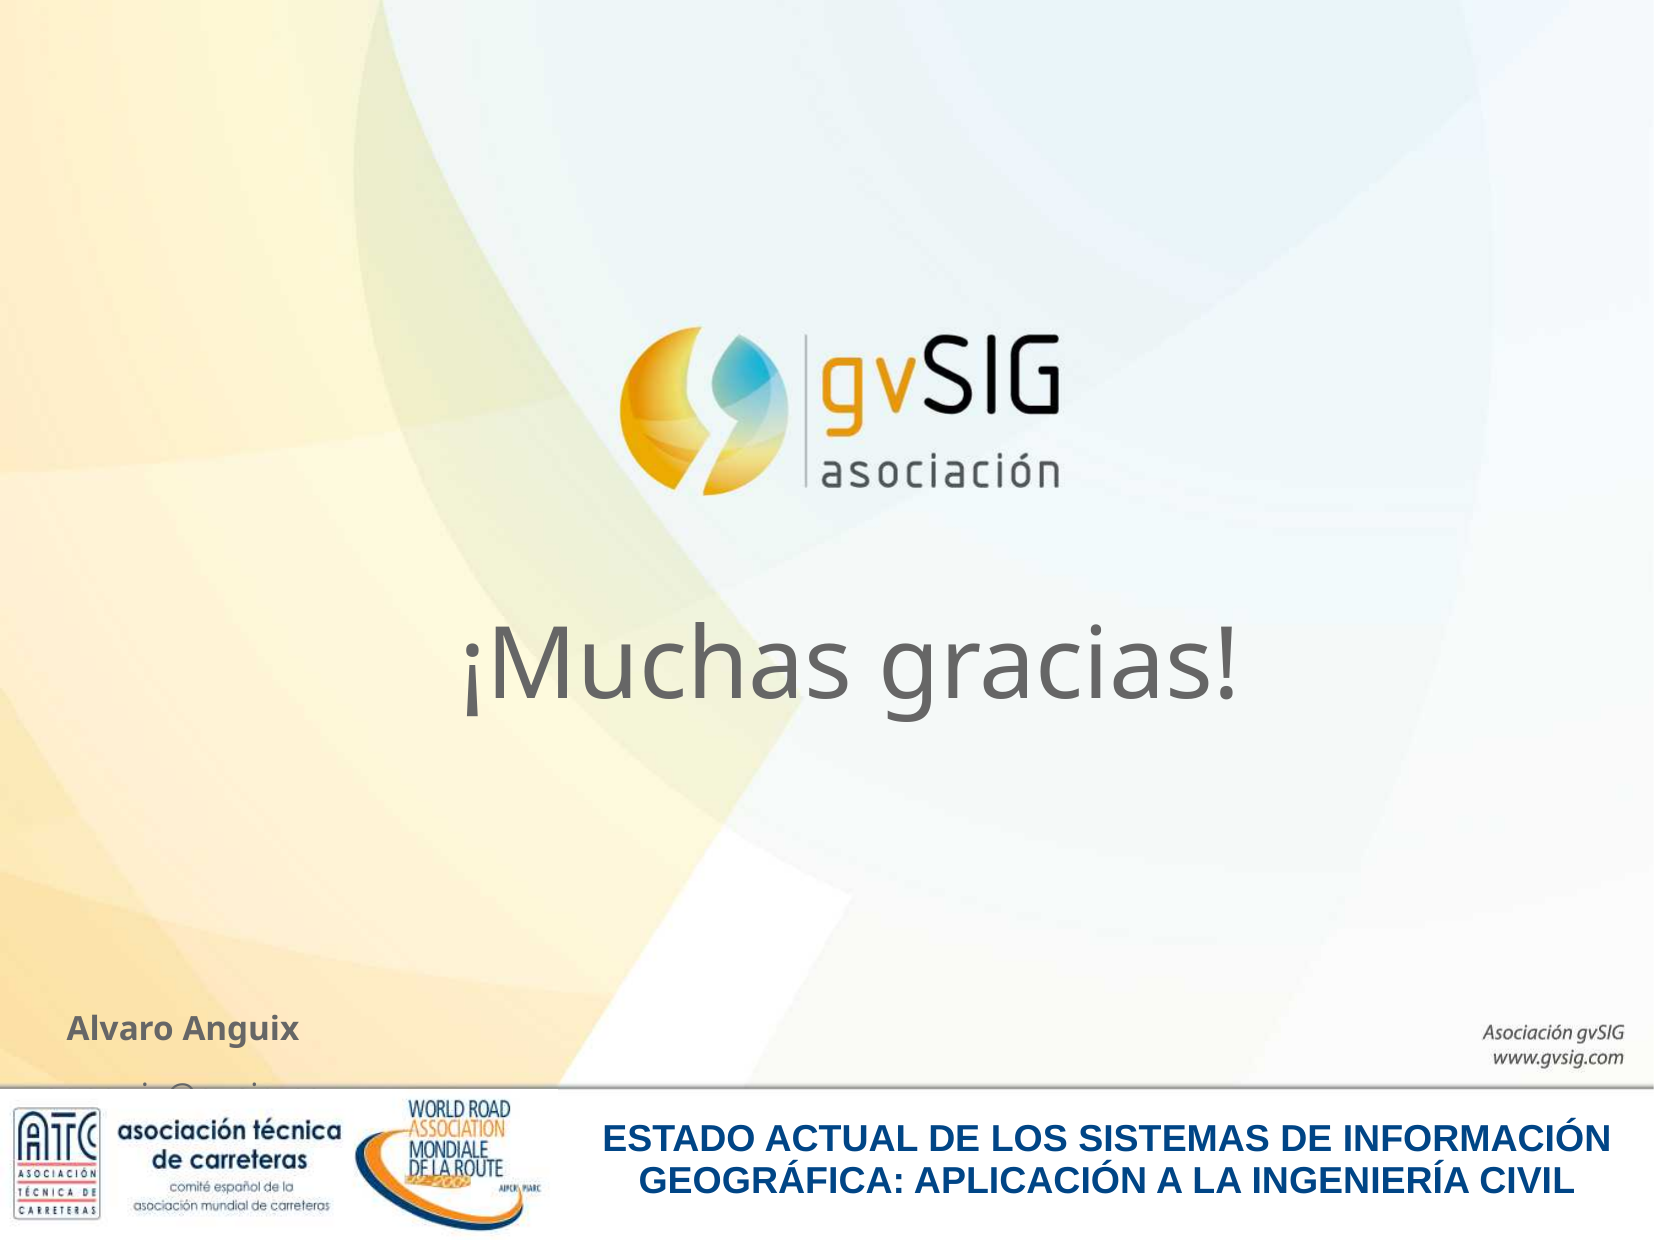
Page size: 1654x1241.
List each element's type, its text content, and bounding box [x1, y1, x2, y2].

title ¡Muchas gracias! [135, 601, 1565, 718]
picture [0, 0, 1654, 1241]
text_box Alvaro Anguix aanguix@gvsig.com [0, 974, 355, 1086]
text_box ESTADO ACTUAL DE LOS SISTEMAS DE INFORMACIÓN GEOGRÁFICA: APLICACIÓN A LA INGENIERÍA CIVIL [561, 1110, 1654, 1210]
